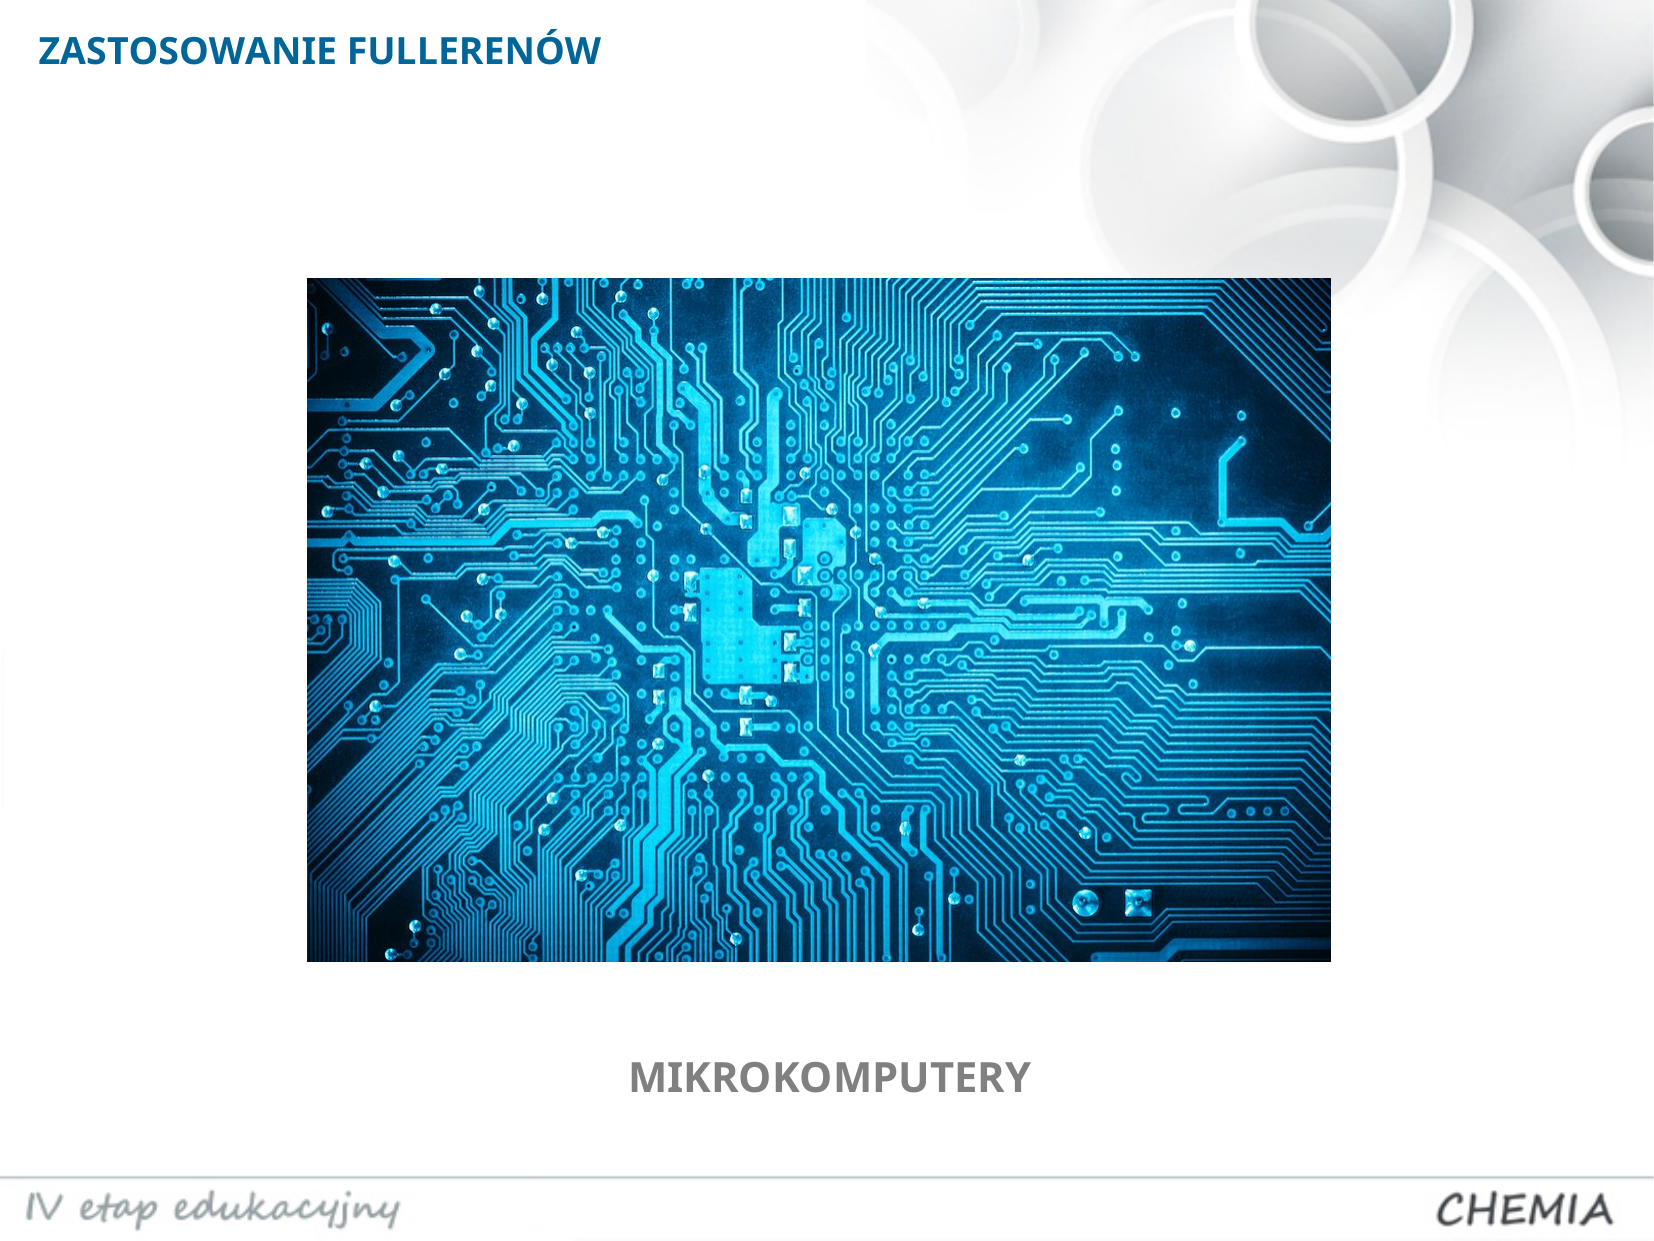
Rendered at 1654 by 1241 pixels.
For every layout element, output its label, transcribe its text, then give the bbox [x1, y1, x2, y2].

picture [0, 0, 1654, 1241]
text_box ZASTOSOWANIE FULLERENÓW [23, 23, 1276, 81]
text_box MIKROKOMPUTERY [224, 998, 1436, 1107]
